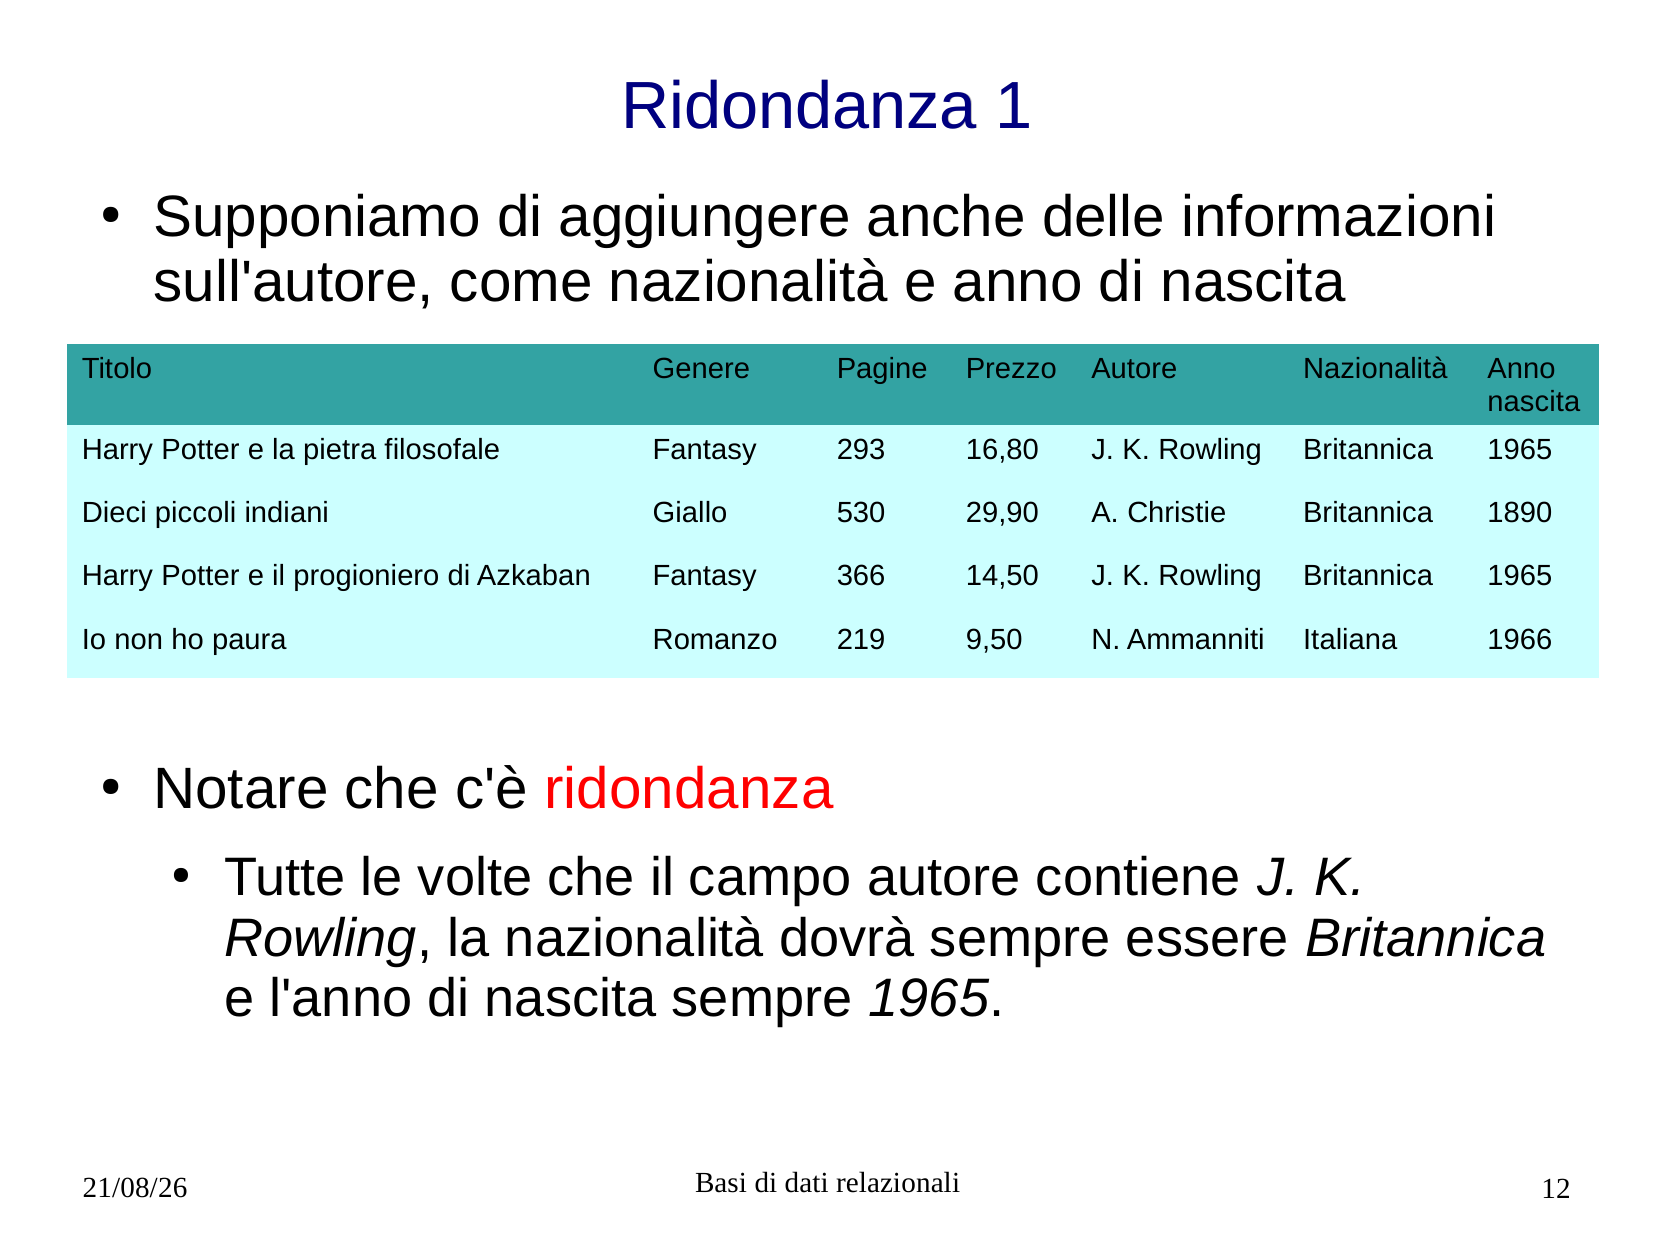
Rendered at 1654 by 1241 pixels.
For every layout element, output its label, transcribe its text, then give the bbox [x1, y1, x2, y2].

table_header Genere [638, 344, 822, 425]
table_cell 14,50 [951, 552, 1076, 615]
table_cell Britannica [1288, 488, 1473, 552]
table_cell Fantasy [638, 425, 822, 488]
table_header Anno nascita [1473, 344, 1599, 425]
table_cell 1965 [1473, 552, 1599, 615]
table_cell Britannica [1288, 552, 1473, 615]
table_cell Romanzo [638, 615, 822, 678]
table_header Nazionalità [1288, 344, 1473, 425]
table_cell J. K. Rowling [1076, 552, 1288, 615]
table_cell J. K. Rowling [1076, 425, 1288, 488]
table_cell Fantasy [638, 552, 822, 615]
table_cell 219 [822, 615, 951, 678]
table_cell N. Ammanniti [1076, 615, 1288, 678]
table_cell 9,50 [951, 615, 1076, 678]
table_cell Harry Potter e la pietra filosofale [67, 425, 638, 488]
table_cell Io non ho paura [67, 615, 638, 678]
title Ridondanza 1 [82, 49, 1571, 161]
table_cell Dieci piccoli indiani [67, 488, 638, 552]
table_cell Italiana [1288, 615, 1473, 678]
table_header Prezzo [951, 344, 1076, 425]
table_cell 29,90 [951, 488, 1076, 552]
table_cell Harry Potter e il progioniero di Azkaban [67, 552, 638, 615]
table_cell 366 [822, 552, 951, 615]
table_cell 16,80 [951, 425, 1076, 488]
table_cell Britannica [1288, 425, 1473, 488]
table_cell Giallo [638, 488, 822, 552]
table_cell A. Christie [1076, 488, 1288, 552]
table_cell 293 [822, 425, 951, 488]
table_header Autore [1076, 344, 1288, 425]
list Supponiamo di aggiungere anche delle informazioni sull'autore, come nazionalità e anno di nascita Notare che c'è ridondanza Tutte le volte che il campo autore contiene J. K. Rowling, la nazionalità dovrà sempre essere Britannica e l'anno di nascita sempre 1965. [82, 183, 1571, 344]
table_header Pagine [822, 344, 951, 425]
list Supponiamo di aggiungere anche delle informazioni sull'autore, come nazionalità e anno di nascita Notare che c'è ridondanza Tutte le volte che il campo autore contiene J. K. Rowling, la nazionalità dovrà sempre essere Britannica e l'anno di nascita sempre 1965. [82, 678, 1571, 1130]
table_cell 1965 [1473, 425, 1599, 488]
table_cell 1966 [1473, 615, 1599, 678]
table_header Titolo [67, 344, 638, 425]
table_cell 1890 [1473, 488, 1599, 552]
table_cell 530 [822, 488, 951, 552]
